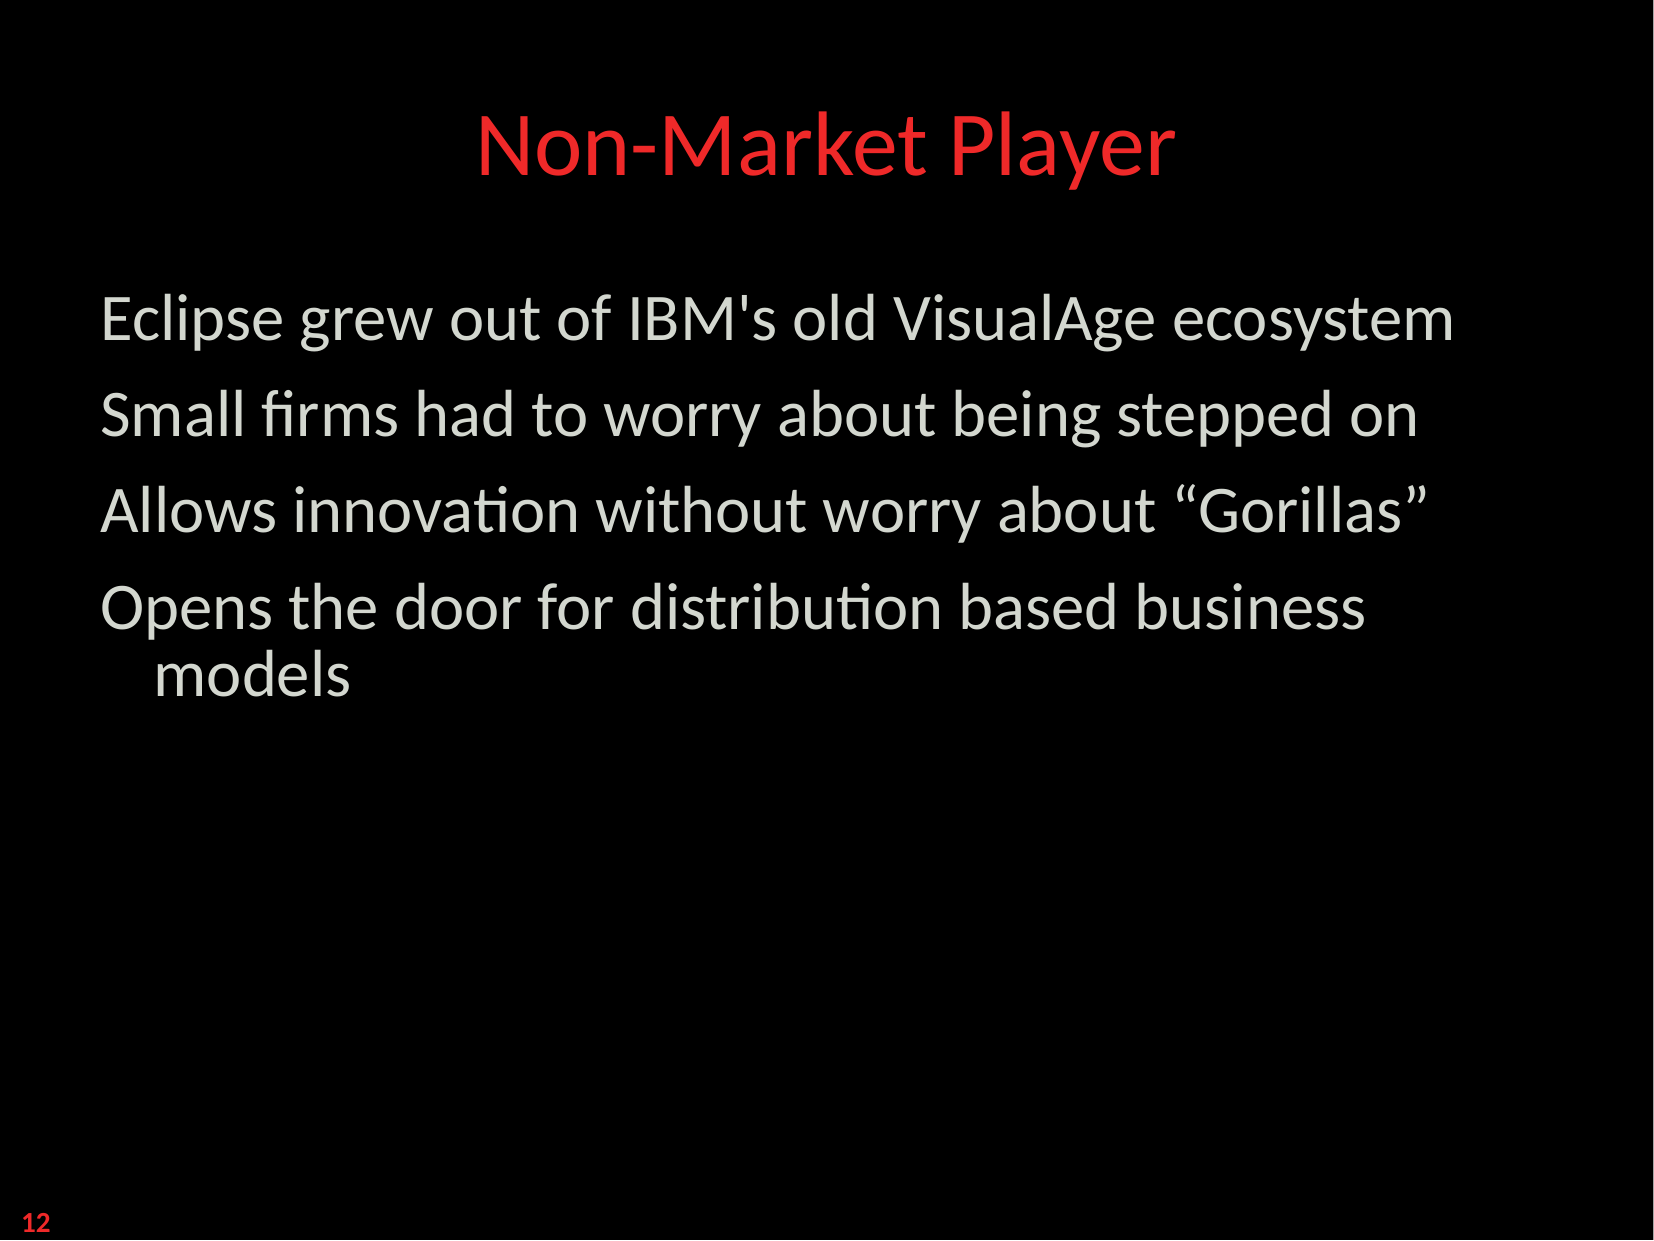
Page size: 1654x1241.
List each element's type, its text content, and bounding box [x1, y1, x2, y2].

list Eclipse grew out of IBM's old VisualAge ecosystem Small firms had to worry about being stepped on Allows innovation without worry about “Gorillas” Opens the door for distribution based business models [82, 290, 1571, 1094]
title Non-Market Player [82, 56, 1571, 250]
